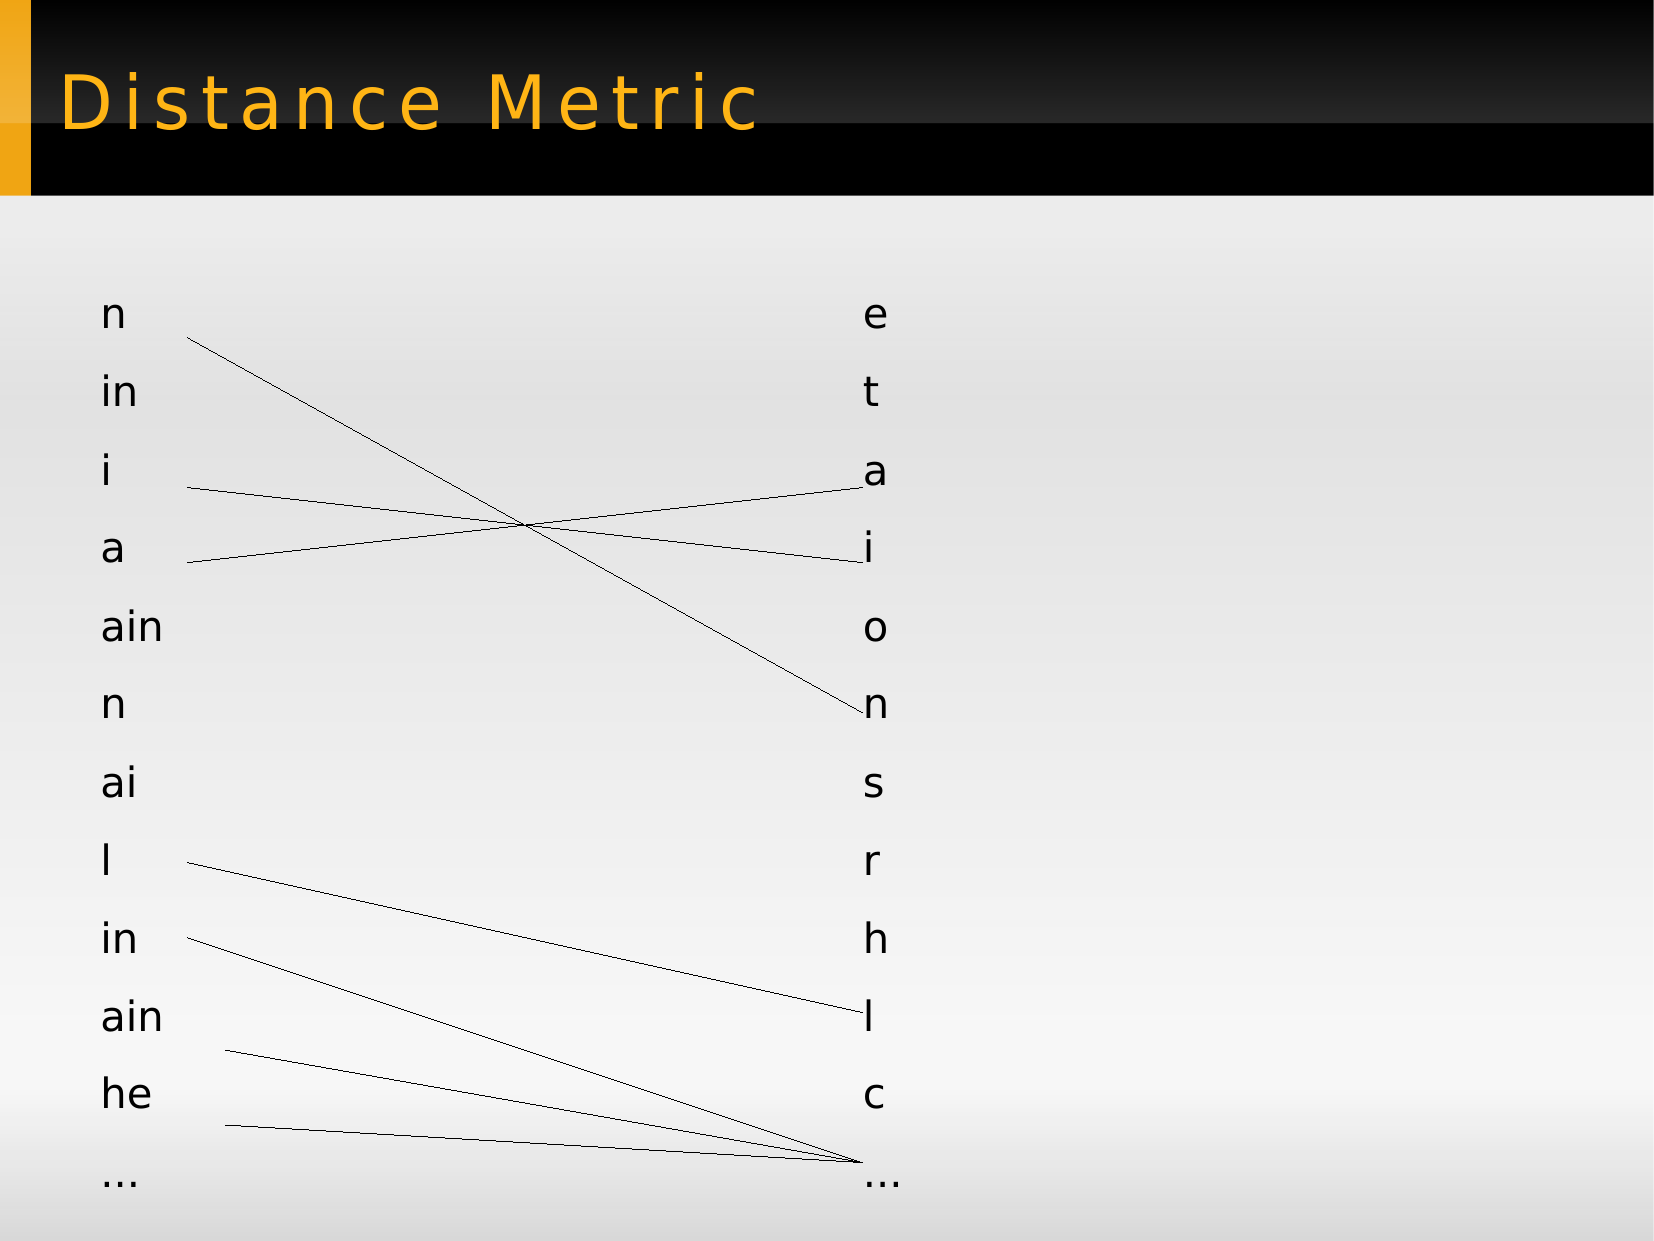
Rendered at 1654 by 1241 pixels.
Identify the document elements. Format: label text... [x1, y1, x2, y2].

list n in i a ain n ai l in ain he ... [82, 290, 809, 1197]
list e t a i o n s r h l c ... [845, 290, 1572, 1197]
picture [0, 0, 1654, 1241]
title Distance Metric [59, 29, 1270, 178]
